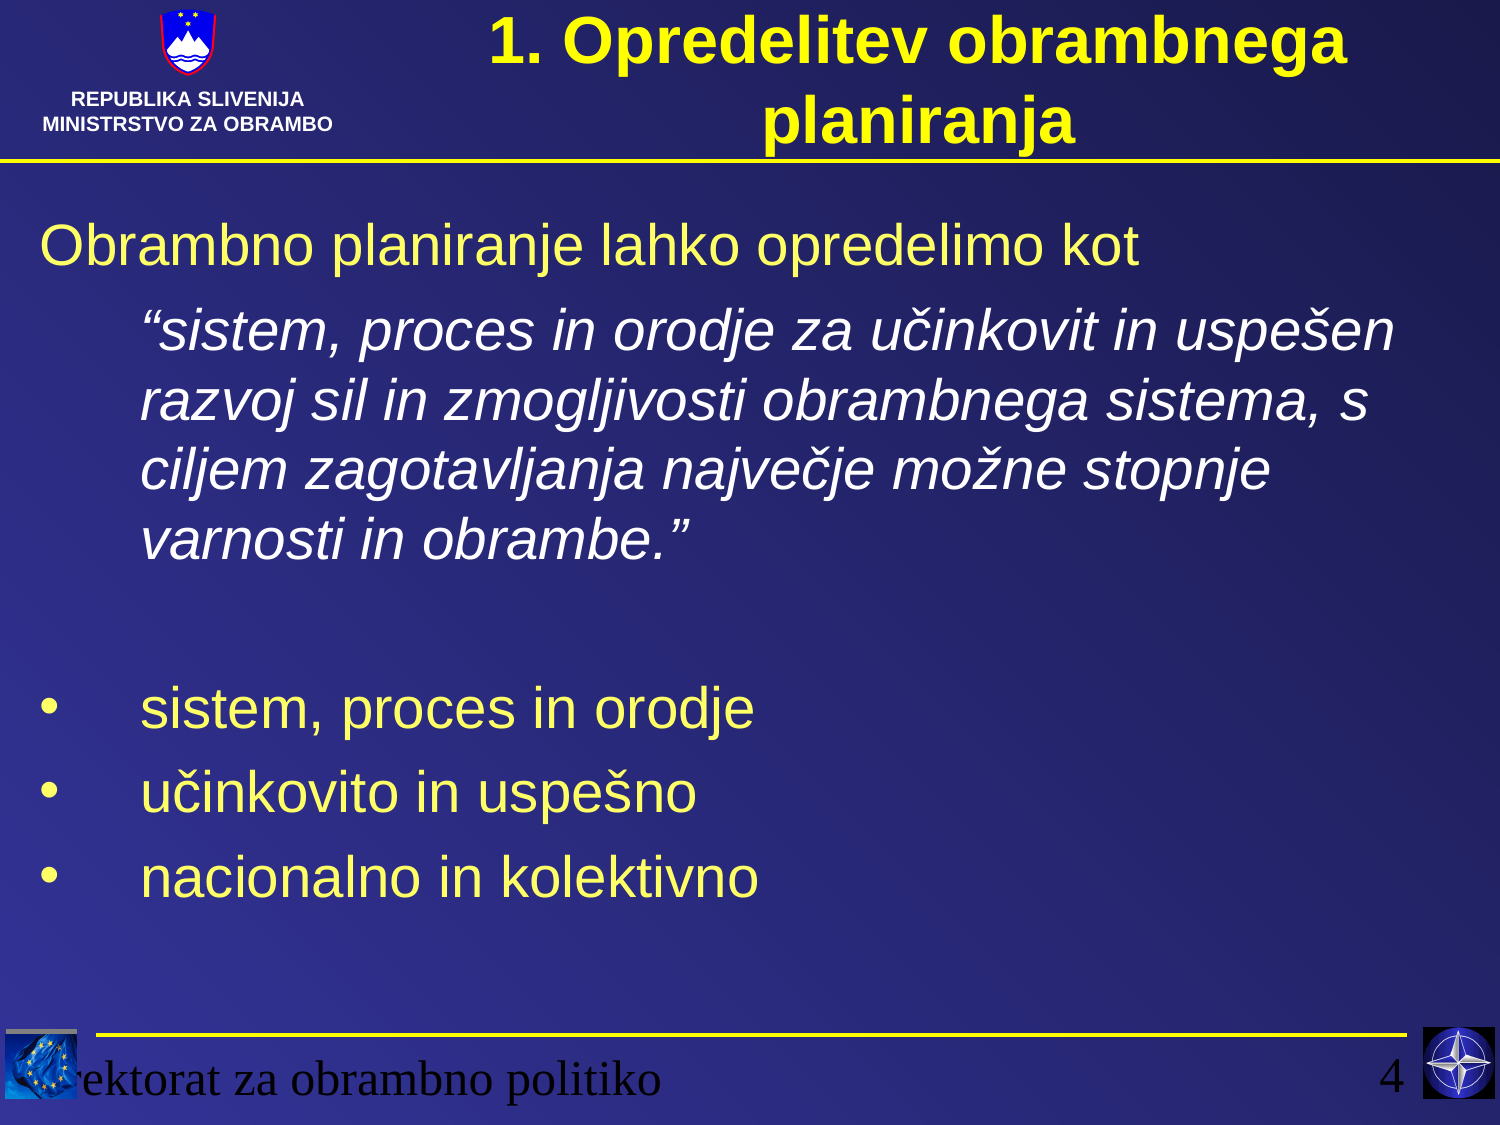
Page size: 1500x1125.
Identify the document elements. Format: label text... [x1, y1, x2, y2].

list Obrambno planiranje lahko opredelimo kot “sistem, proces in orodje za učinkovit in uspešen razvoj sil in zmogljivosti obrambnega sistema, s ciljem zagotavljanja največje možne stopnje varnosti in obrambe.” sistem, proces in orodje učinkovito in uspešno nacionalno in kolektivno [24, 200, 1476, 1006]
title 1. Opredelitev obrambnega planiranja [348, 0, 1489, 165]
